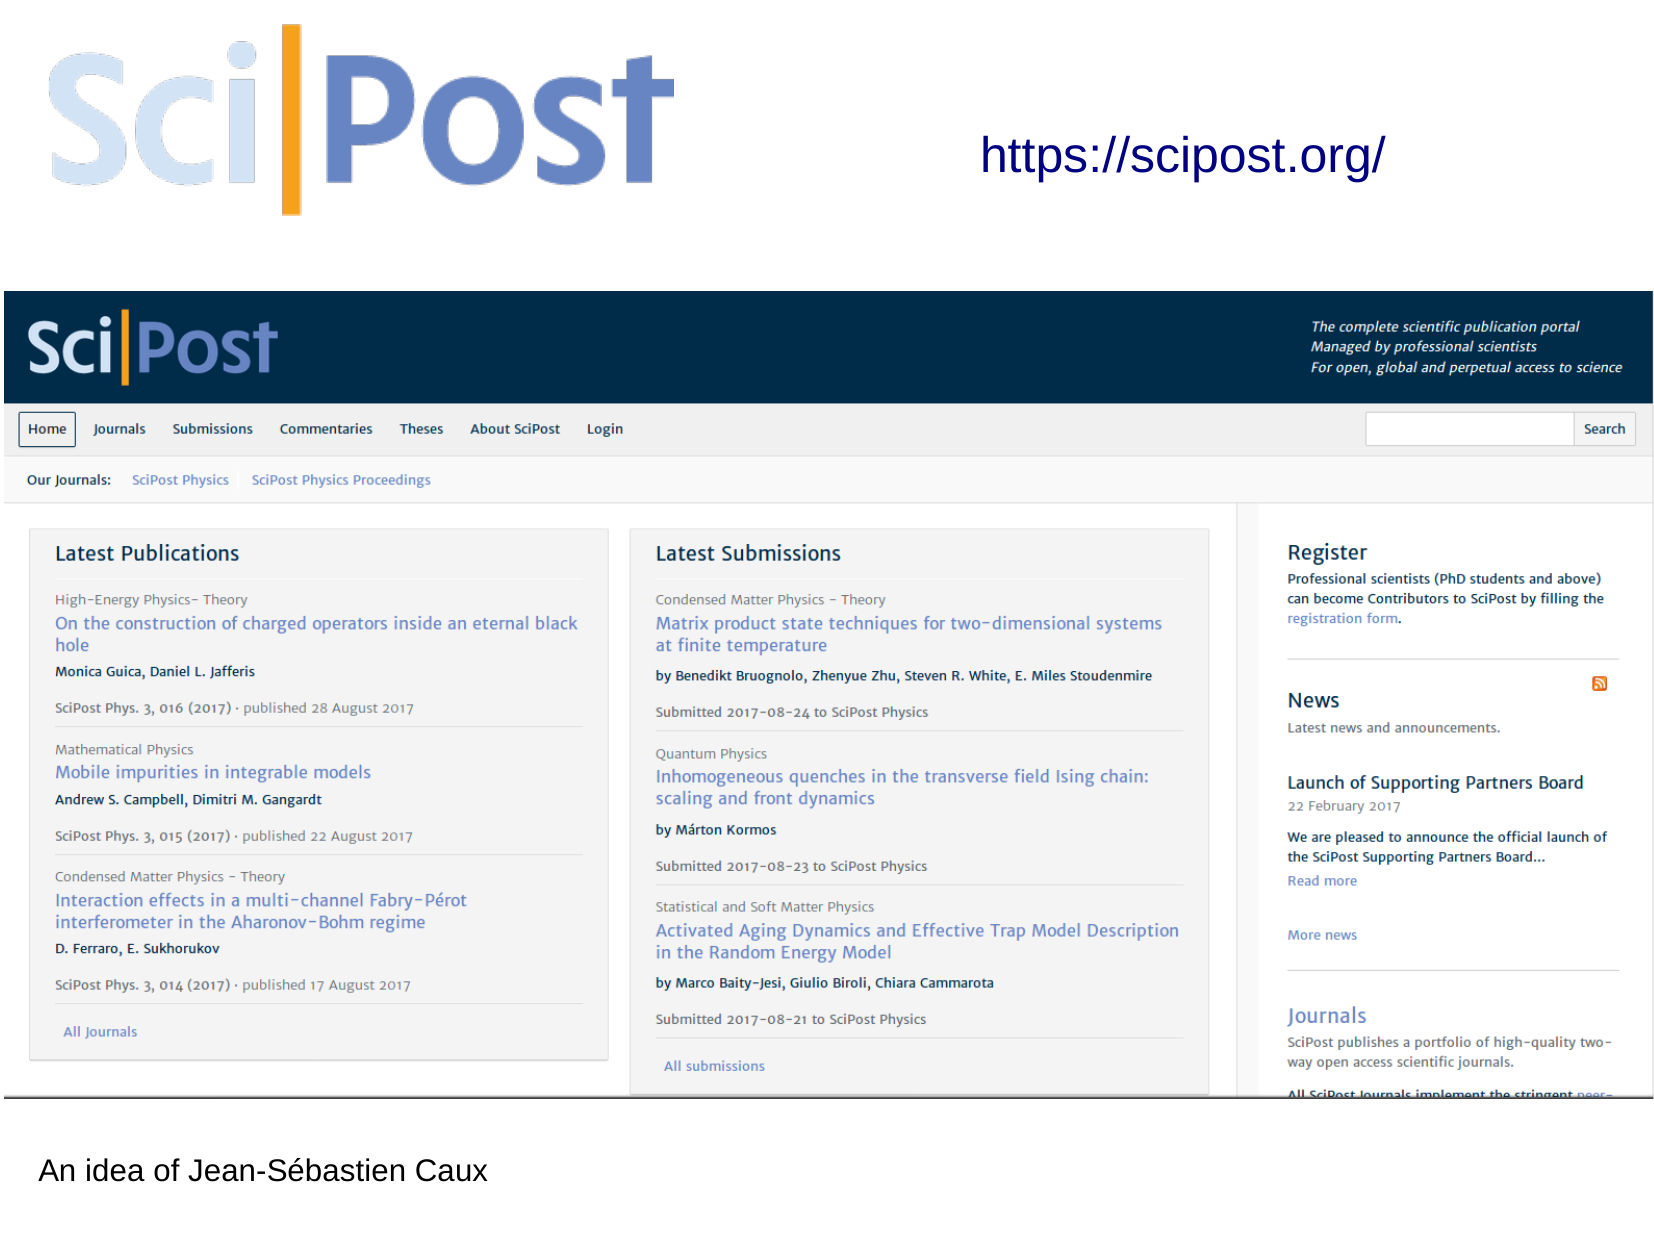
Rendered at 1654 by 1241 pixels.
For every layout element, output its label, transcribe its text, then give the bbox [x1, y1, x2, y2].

picture [4, 291, 1654, 1099]
picture [48, 23, 674, 216]
text_box https://scipost.org/ [965, 120, 1536, 191]
text_box An idea of Jean-Sébastien Caux [23, 1145, 515, 1196]
